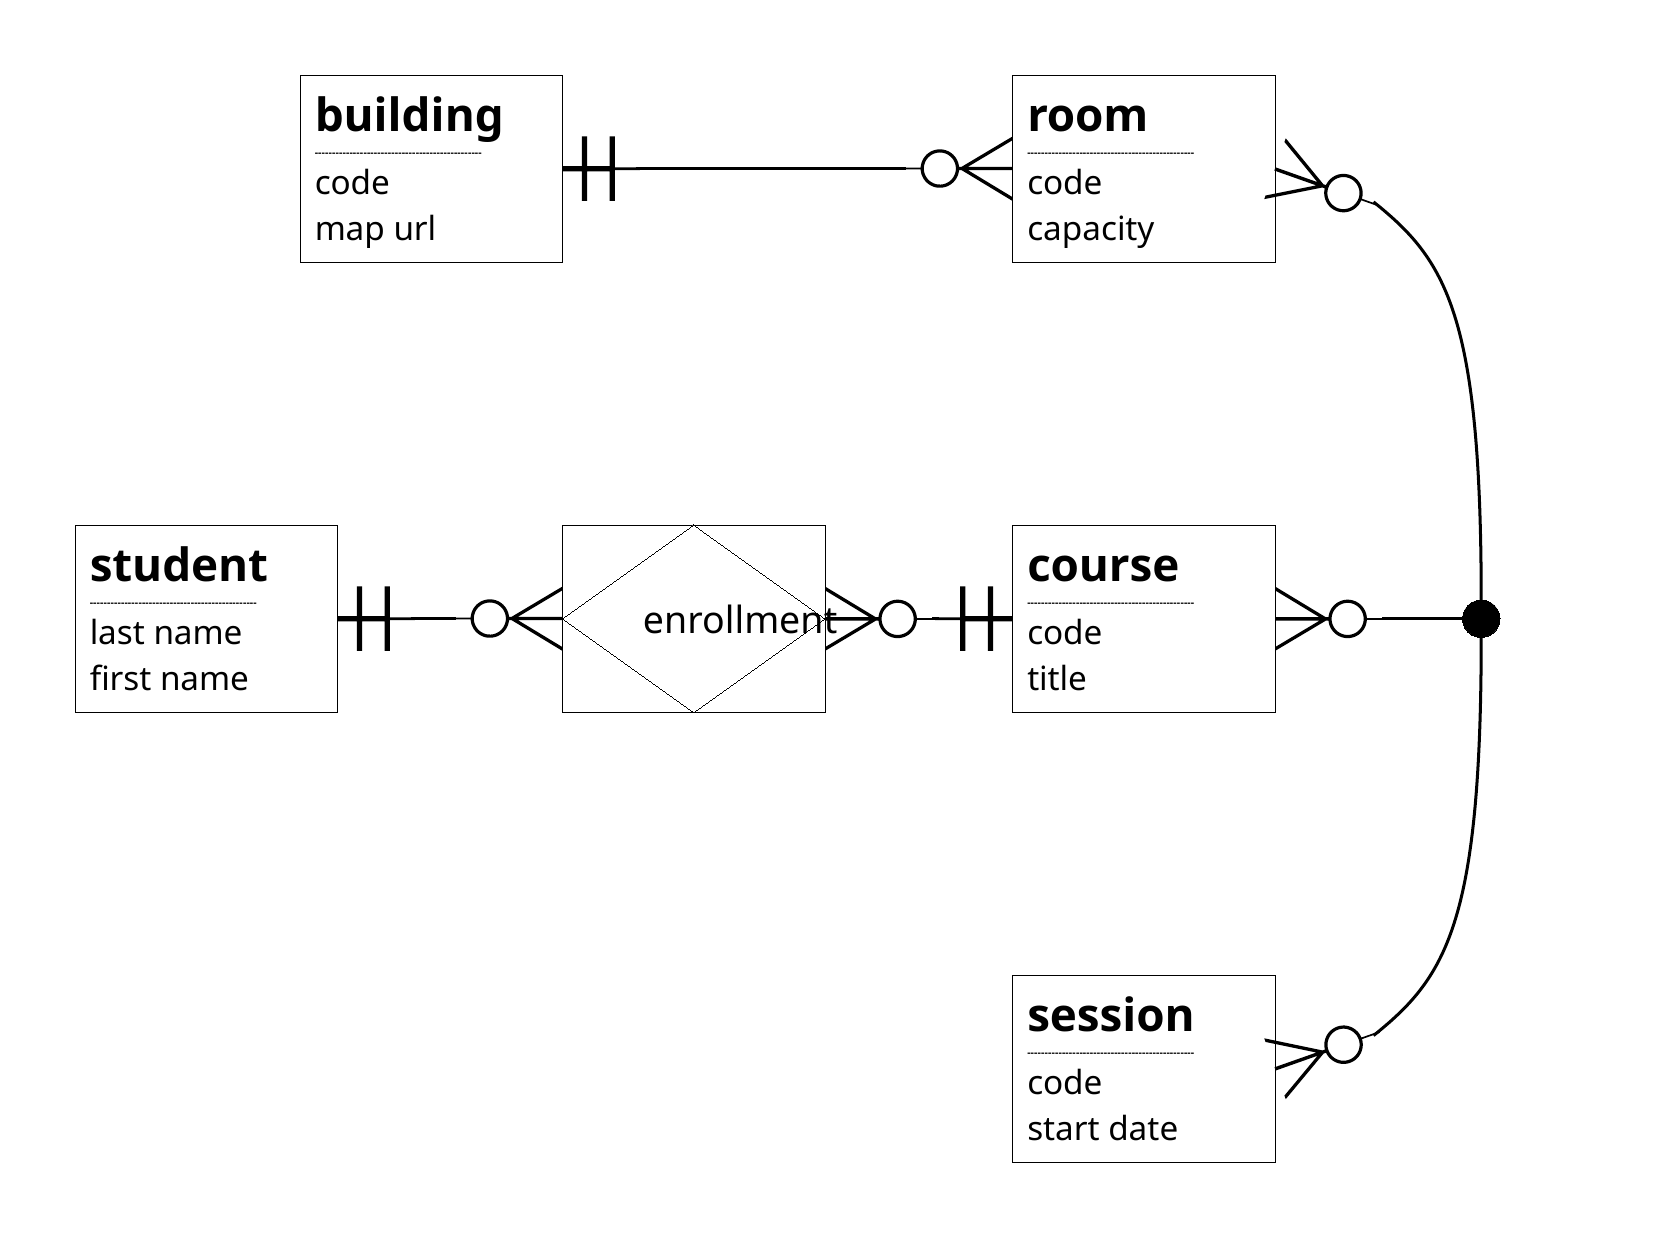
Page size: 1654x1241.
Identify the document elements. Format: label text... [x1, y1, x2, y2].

text_box course ------------------------------------------------ code title [1012, 525, 1276, 713]
text_box [695, 619, 826, 713]
text_box student ------------------------------------------------ last name first name [75, 525, 338, 713]
text_box [562, 525, 692, 617]
text_box [696, 525, 826, 618]
text_box session ------------------------------------------------ code start date [1012, 975, 1276, 1163]
text_box enrollment [563, 524, 826, 713]
text_box [1462, 600, 1501, 638]
text_box building ------------------------------------------------ code map url [300, 75, 563, 263]
text_box room ------------------------------------------------ code capacity [1012, 75, 1276, 263]
text_box [562, 620, 693, 713]
